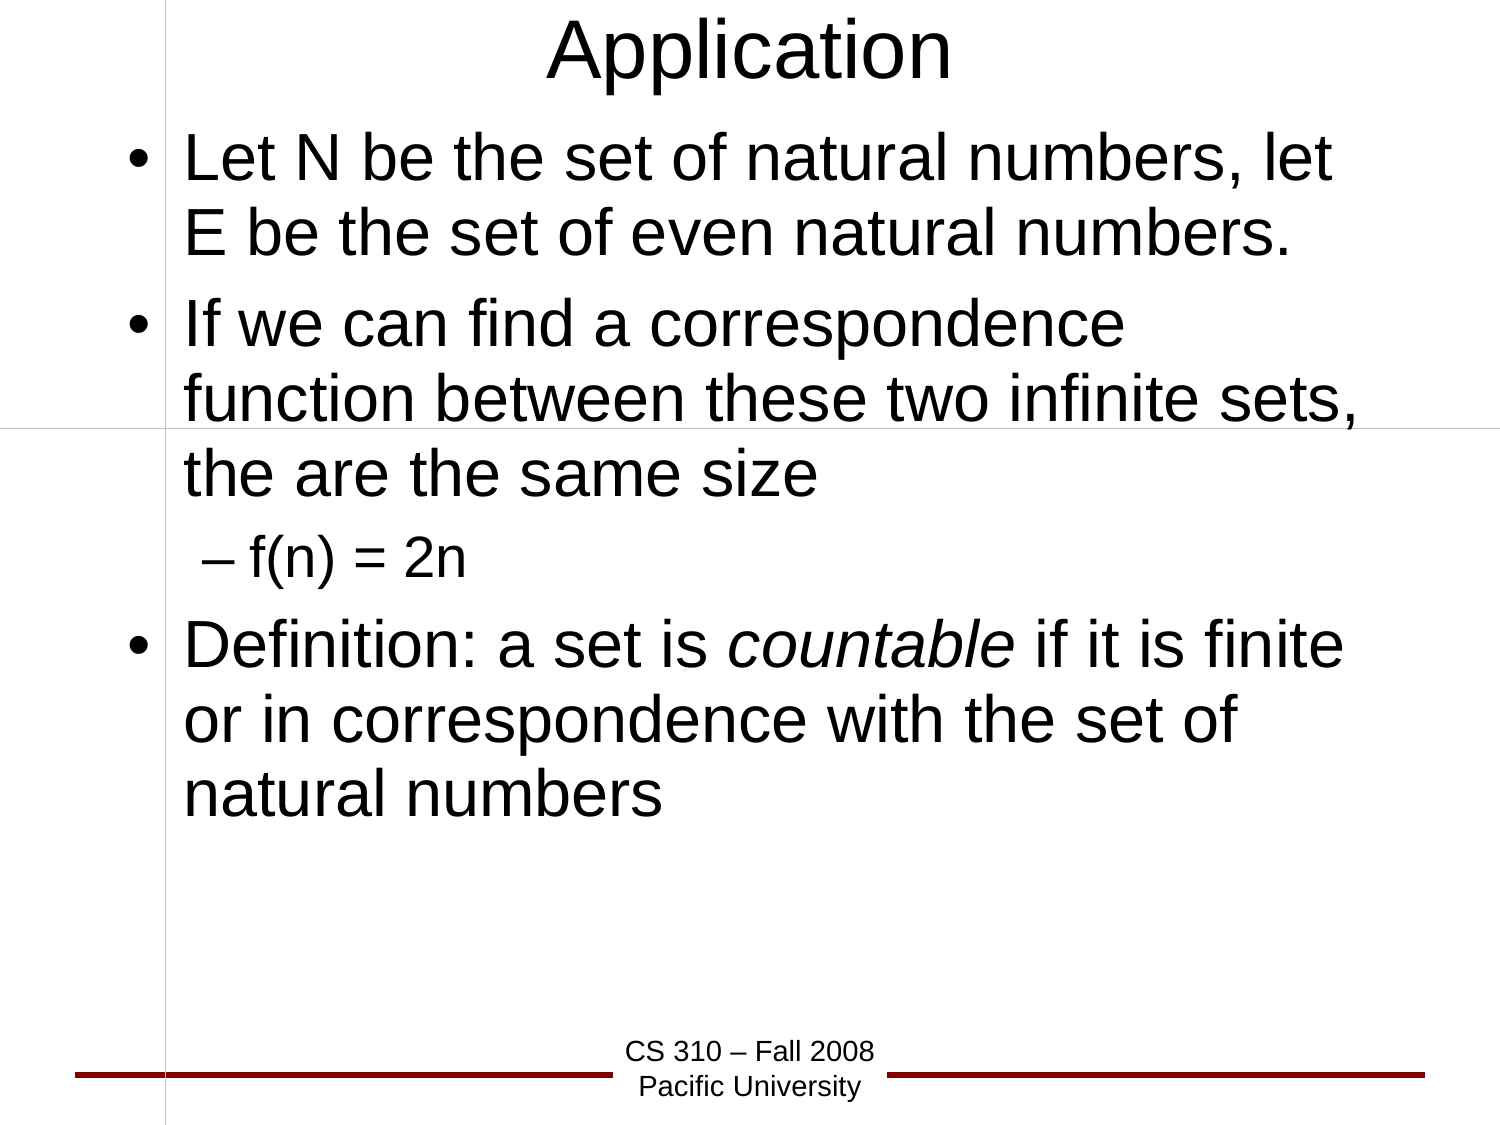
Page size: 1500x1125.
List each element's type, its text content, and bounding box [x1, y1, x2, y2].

list Let N be the set of natural numbers, let E be the set of even natural numbers. If we can find a correspondence function between these two infinite sets, the are the same size f(n) = 2n Definition: a set is countable if it is finite or in correspondence with the set of natural numbers [112, 112, 1388, 1051]
title Application [112, 0, 1388, 105]
